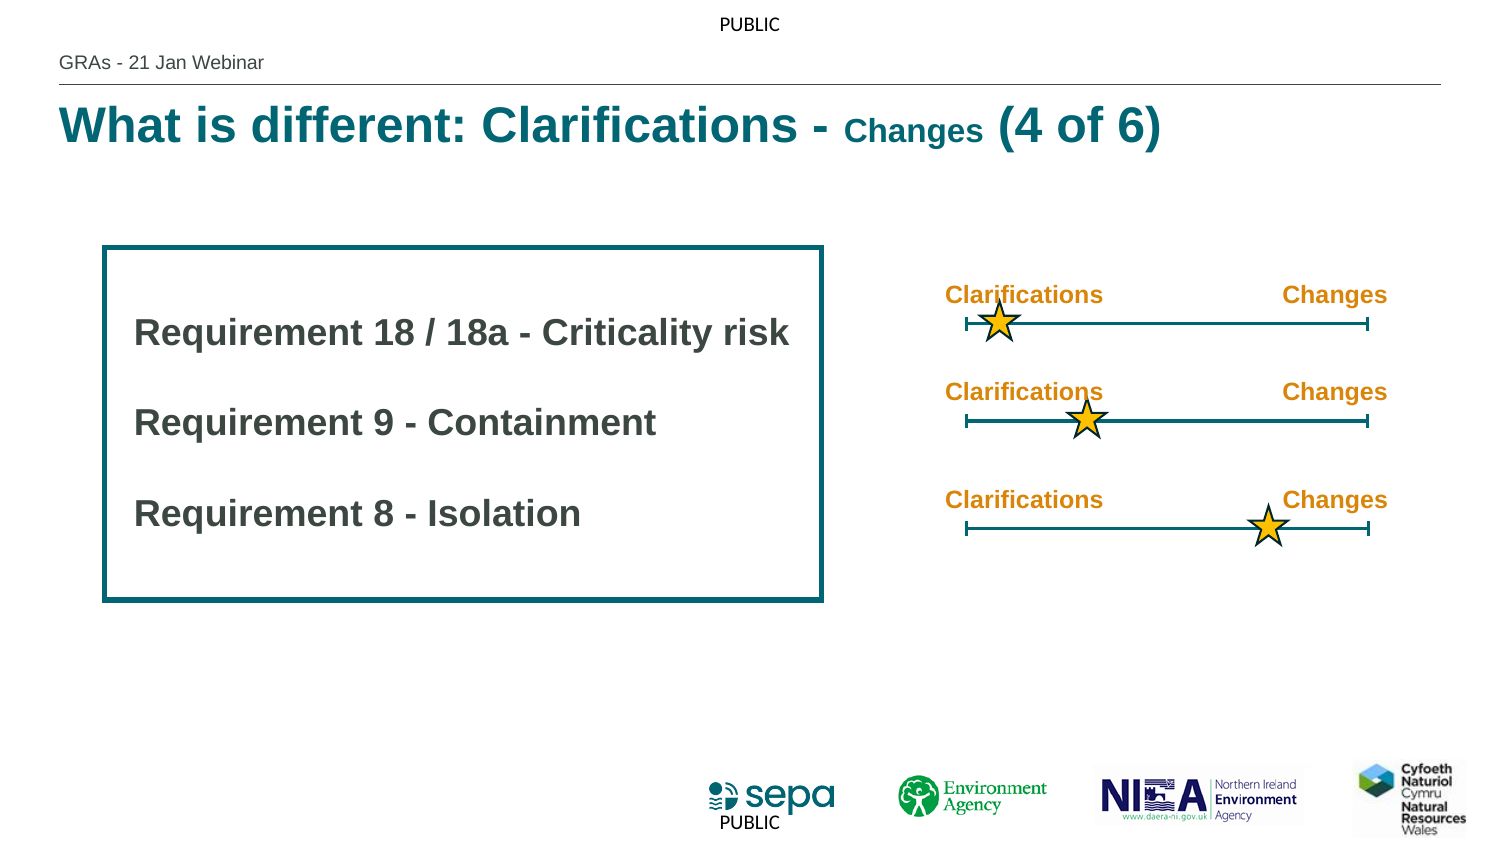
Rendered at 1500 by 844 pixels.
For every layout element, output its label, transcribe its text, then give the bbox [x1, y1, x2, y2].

list GRAs - 21 Jan Webinar [58, 53, 401, 75]
text_box Requirement 18 / 18a - Criticality risk Requirement 9 - Containment Requirement 8 - Isolation [104, 247, 822, 600]
text_box Changes [1274, 379, 1396, 409]
text_box [750, 169, 1408, 669]
text_box Clarifications [938, 282, 1110, 309]
list What is different: Clarifications - Changes (4 of 6) [59, 99, 1442, 163]
text_box Clarifications [938, 379, 1110, 406]
text_box Clarifications [939, 487, 1111, 514]
text_box Changes [1275, 486, 1396, 517]
text_box Changes [1274, 282, 1396, 312]
